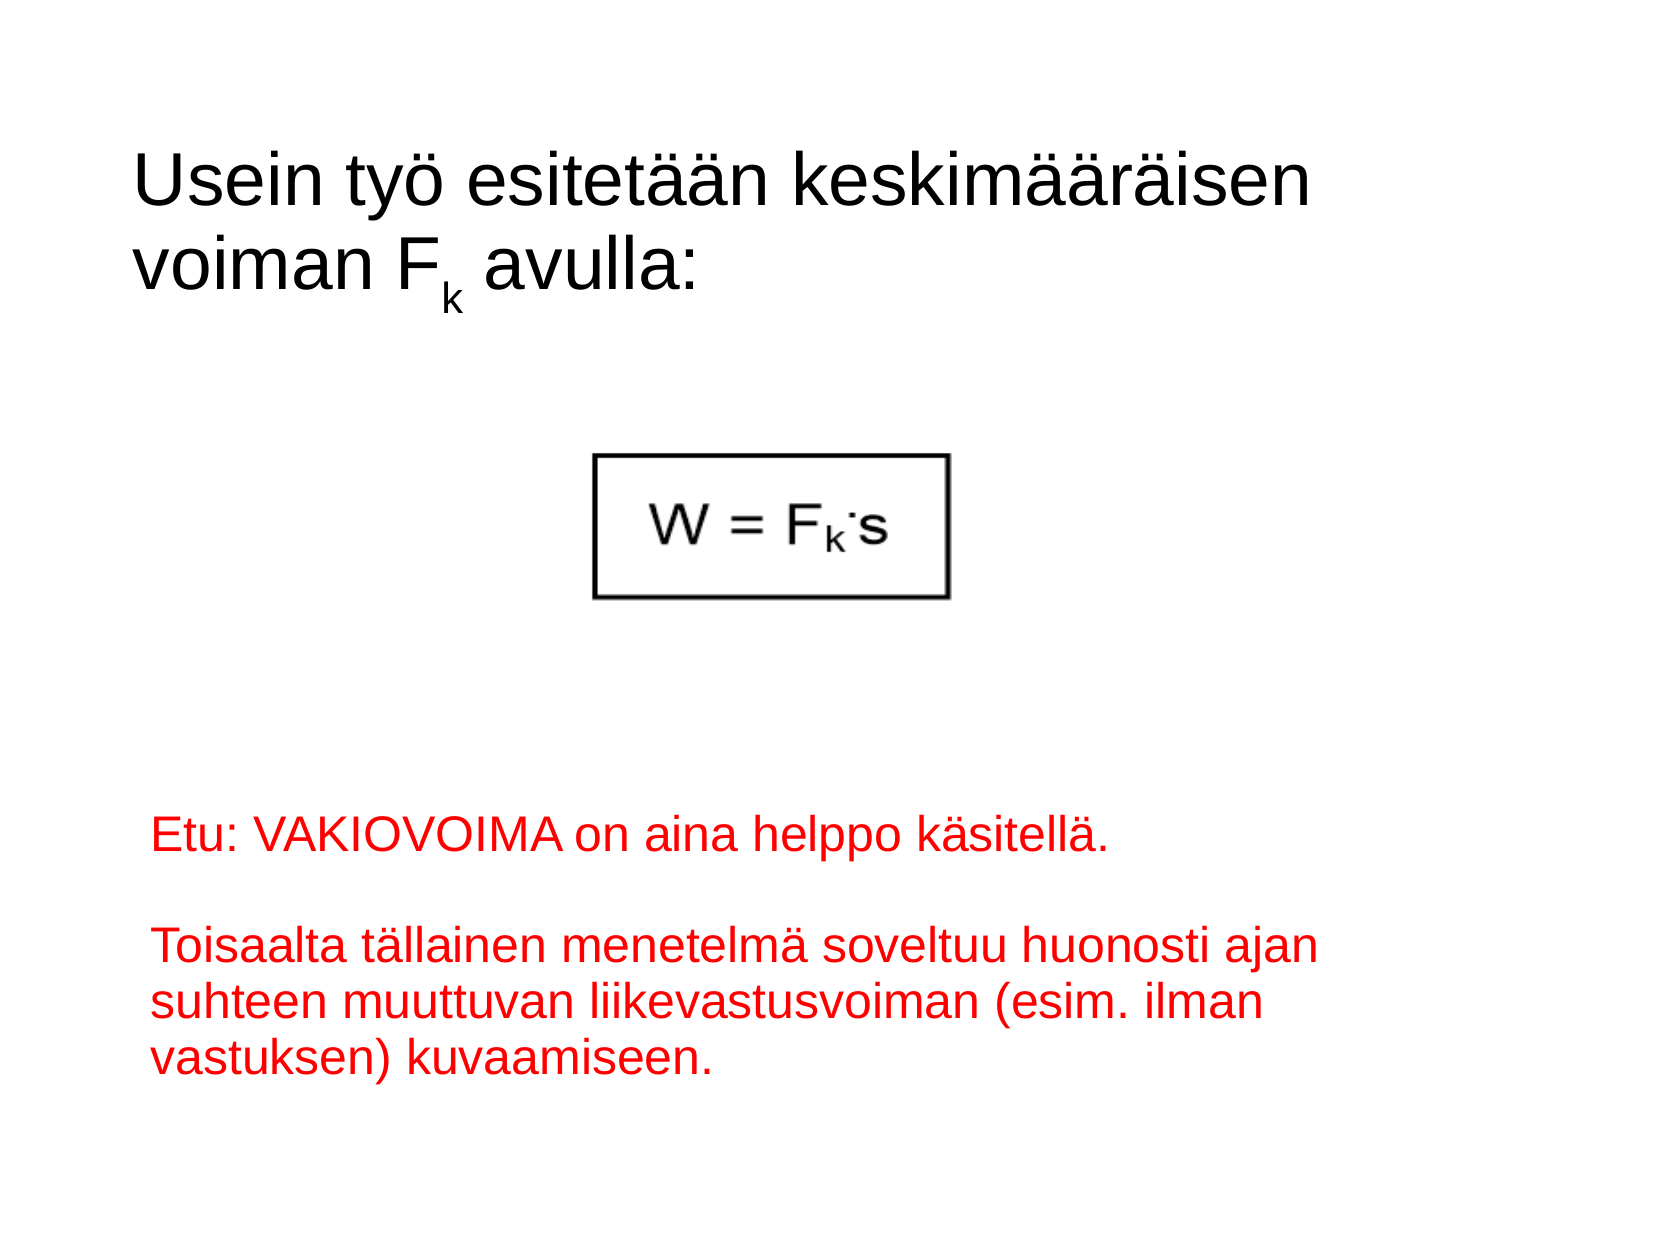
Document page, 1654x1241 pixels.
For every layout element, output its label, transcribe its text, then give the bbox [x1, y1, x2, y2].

text_box Usein työ esitetään keskimääräisen voiman Fk avulla: [118, 129, 1548, 331]
picture [566, 425, 1000, 616]
text_box Etu: VAKIOVOIMA on aina helppo käsitellä. Toisaalta tällainen menetelmä soveltuu huonosti ajan suhteen muuttuvan liikevastusvoiman (esim. ilman vastuksen) kuvaamiseen. [135, 798, 1394, 1093]
